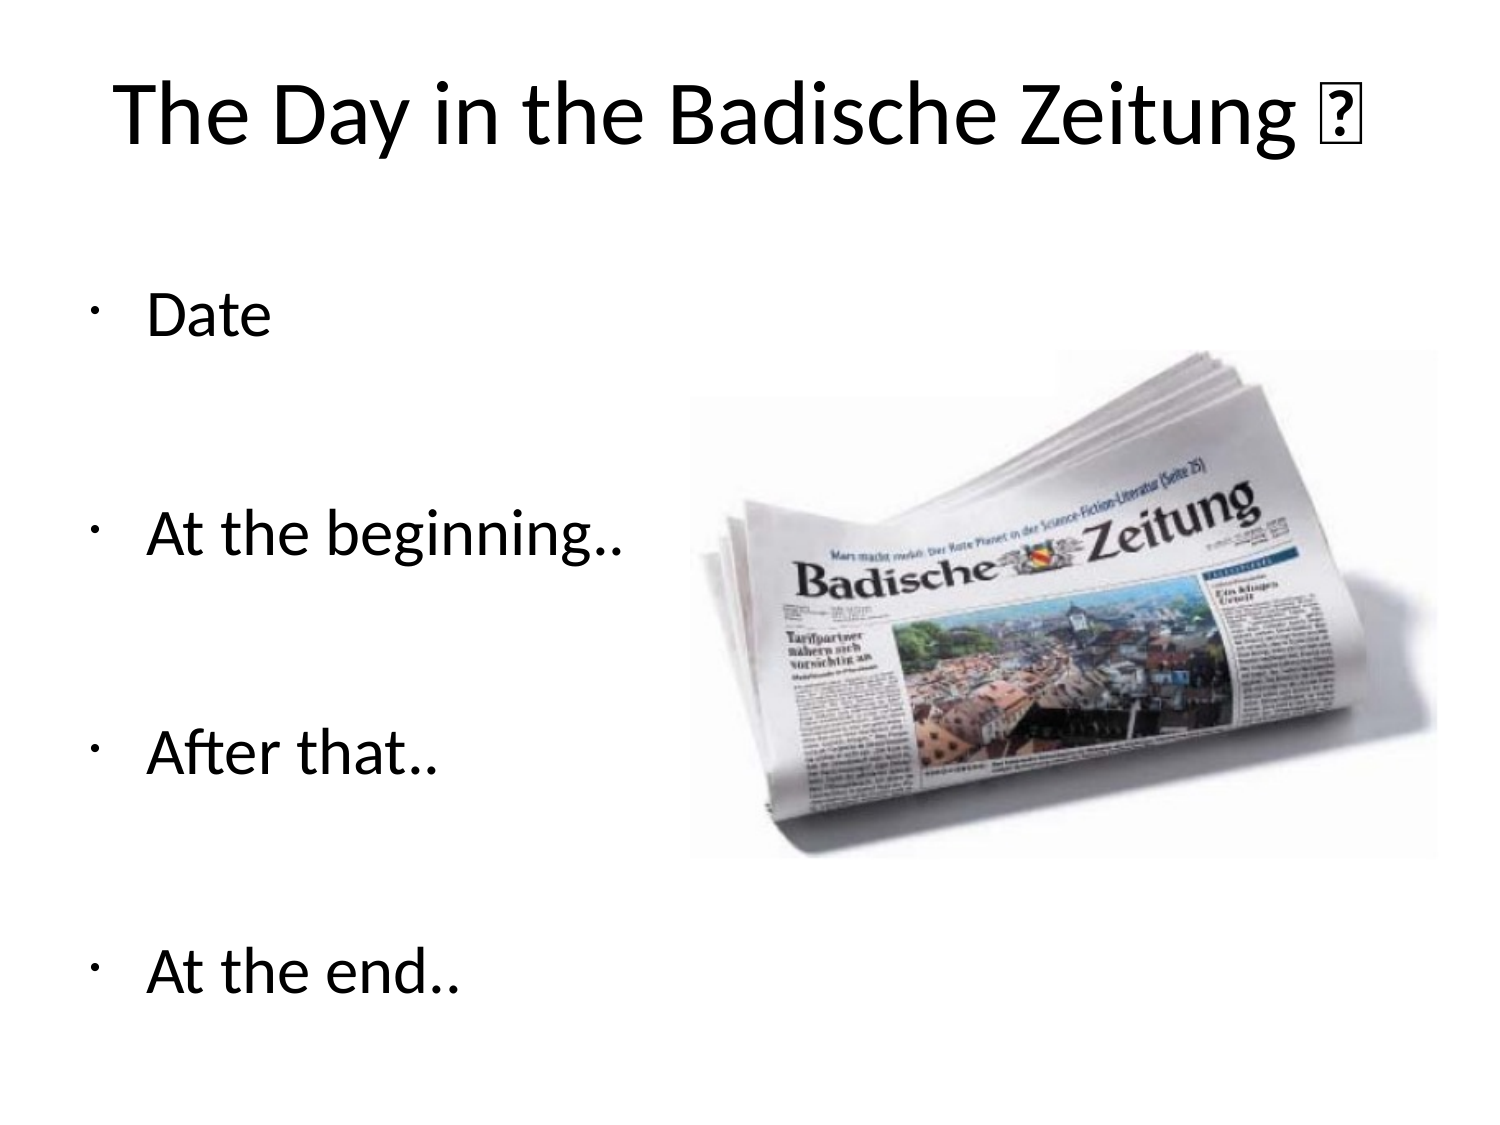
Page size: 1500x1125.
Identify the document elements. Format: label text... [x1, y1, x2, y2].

picture [690, 349, 1439, 860]
list Date At the beginning.. After that.. At the end.. [75, 262, 1425, 1005]
title The Day in the Badische Zeitung  [75, 45, 1425, 233]
